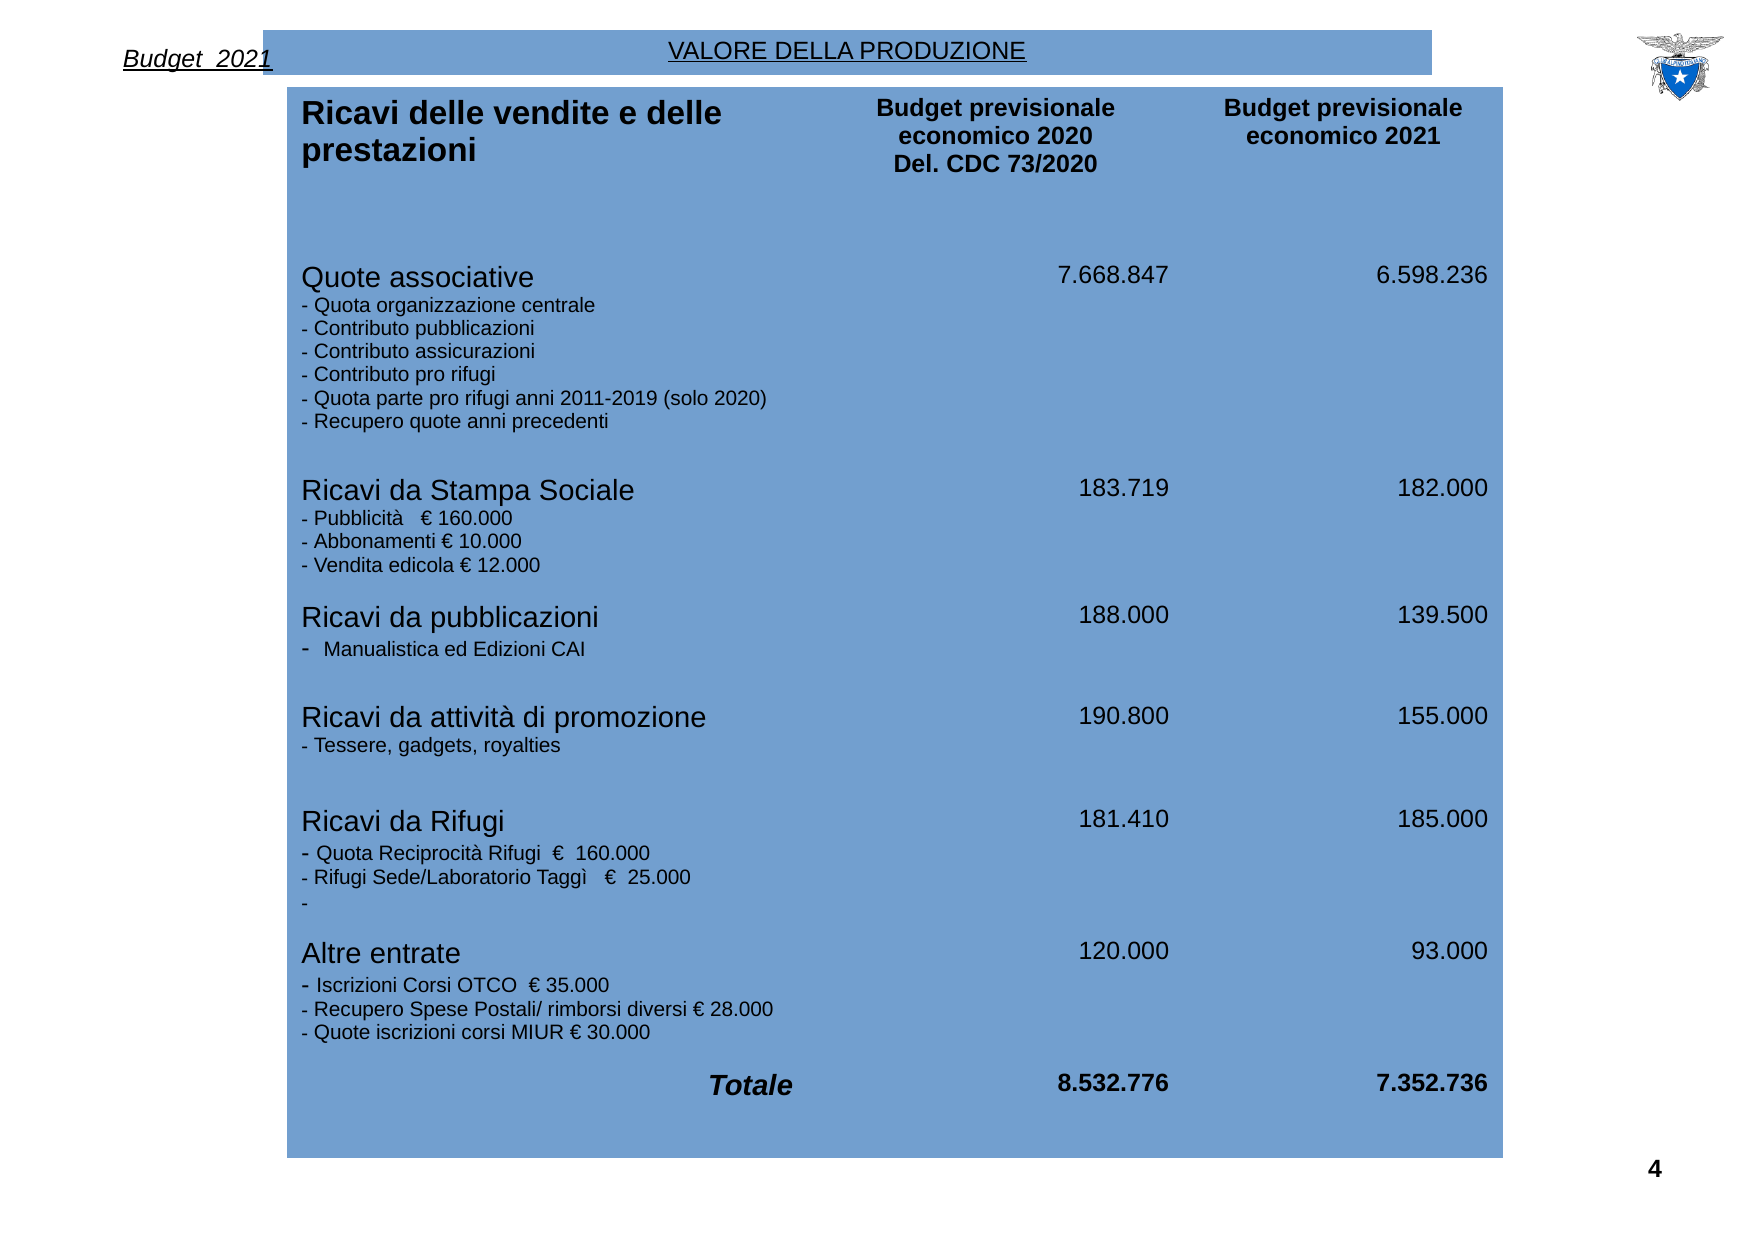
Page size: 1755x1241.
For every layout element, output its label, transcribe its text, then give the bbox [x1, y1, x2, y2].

table_cell 183.719 [808, 467, 1184, 594]
table_cell 155.000 [1184, 694, 1503, 797]
table_cell 6.598.236 [1184, 253, 1503, 467]
table_cell Ricavi da Stampa Sociale Pubblicità € 160.000 Abbonamenti € 10.000 Vendita edicola € 12.000 [287, 467, 808, 594]
table_cell 185.000 [1184, 797, 1503, 929]
table_cell 8.532.776 [808, 1062, 1184, 1158]
table_cell 188.000 [808, 594, 1184, 694]
table_cell Totale [287, 1062, 808, 1158]
table_cell 7.352.736 [1184, 1062, 1503, 1158]
table_cell Quote associative - Quota organizzazione centrale Contributo pubblicazioni Contributo assicurazioni Contributo pro rifugi Quota parte pro rifugi anni 2011-2019 (solo 2020) Recupero quote anni precedenti [287, 253, 808, 467]
table_cell Altre entrate Iscrizioni Corsi OTCO € 35.000 Recupero Spese Postali/ rimborsi diversi € 28.000 Quote iscrizioni corsi MIUR € 30.000 [287, 929, 808, 1062]
table_cell Ricavi da attività di promozione Tessere, gadgets, royalties [287, 694, 808, 797]
table_cell 190.800 [808, 694, 1184, 797]
table_cell 93.000 [1184, 929, 1503, 1062]
table_cell 139.500 [1184, 594, 1503, 694]
table_cell 181.410 [808, 797, 1184, 929]
table_header Budget previsionale economico 2021 [1184, 87, 1503, 253]
table_header Ricavi delle vendite e delle prestazioni [287, 87, 808, 253]
table_cell 7.668.847 [808, 253, 1184, 467]
table_header VALORE DELLA PRODUZIONE [263, 30, 1432, 75]
text_box 4 [1633, 1145, 1681, 1191]
table_cell 182.000 [1184, 467, 1503, 594]
text_box Budget 2021 [50, 35, 346, 82]
table_cell 120.000 [808, 929, 1184, 1062]
picture [1633, 29, 1728, 108]
table_header Budget previsionale economico 2020 Del. CDC 73/2020 [808, 87, 1184, 253]
table_cell Ricavi da Rifugi Quota Reciprocità Rifugi € 160.000 Rifugi Sede/Laboratorio Taggì € 25.000 [287, 797, 808, 929]
table_cell Ricavi da pubblicazioni - Manualistica ed Edizioni CAI [287, 594, 808, 694]
